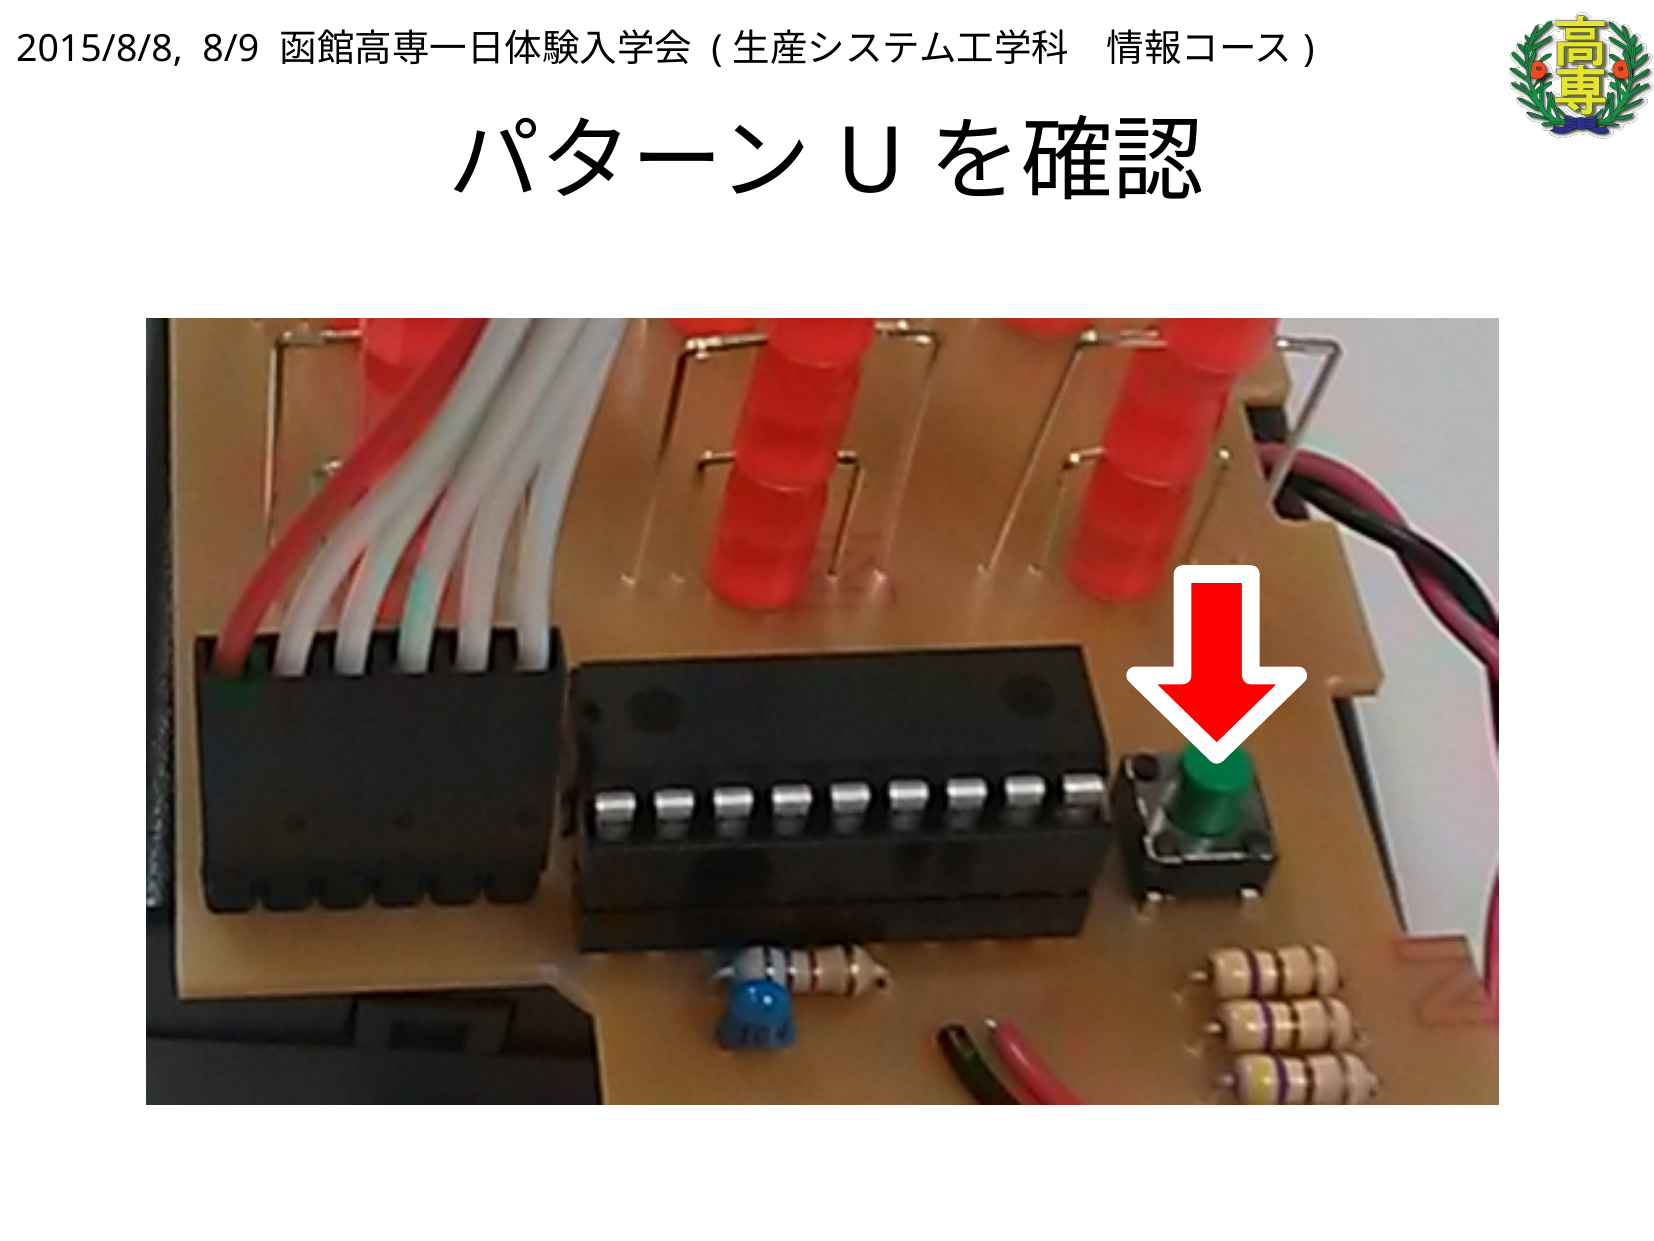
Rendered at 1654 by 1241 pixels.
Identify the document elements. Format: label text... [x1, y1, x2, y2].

picture [1506, 0, 1654, 157]
title パターンUを確認 [82, 49, 1571, 257]
text_box [1135, 574, 1299, 755]
picture [146, 318, 1499, 1105]
